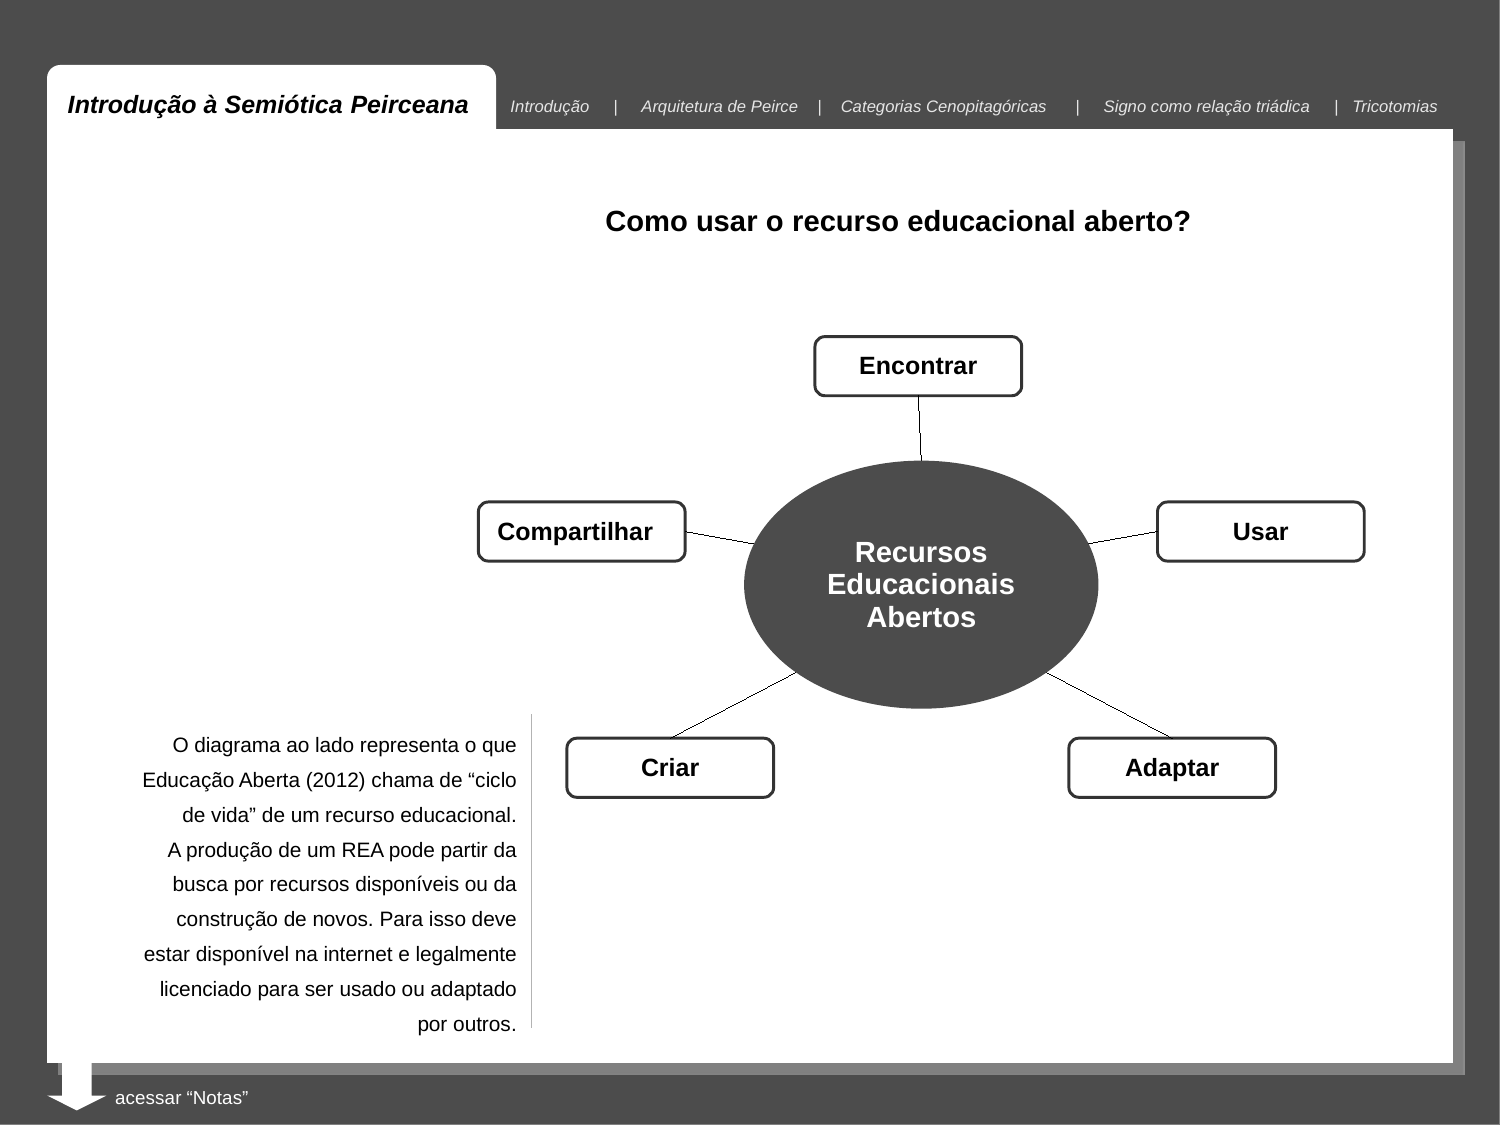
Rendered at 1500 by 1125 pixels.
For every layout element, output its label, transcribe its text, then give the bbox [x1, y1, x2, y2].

text_box Compartilhar [478, 501, 686, 562]
text_box O diagrama ao lado representa o que Educação Aberta (2012) chama de “ciclo de vida” de um recurso educacional. A produção de um REA pode partir da busca por recursos disponíveis ou da construção de novos. Para isso deve estar disponível na internet e legalmente licenciado para ser usado ou adaptado por outros. [118, 714, 532, 1028]
text_box Adaptar [1068, 738, 1276, 798]
text_box Encontrar [814, 336, 1022, 396]
title [112, 349, 1388, 591]
text_box Usar [1157, 501, 1365, 562]
text_box Como usar o recurso educacional aberto? [590, 177, 1420, 350]
text_box [47, 1051, 100, 1111]
text_box Criar [566, 738, 774, 798]
text_box Recursos Educacionais Abertos [744, 460, 1099, 709]
text_box acessar “Notas” [100, 1080, 278, 1116]
